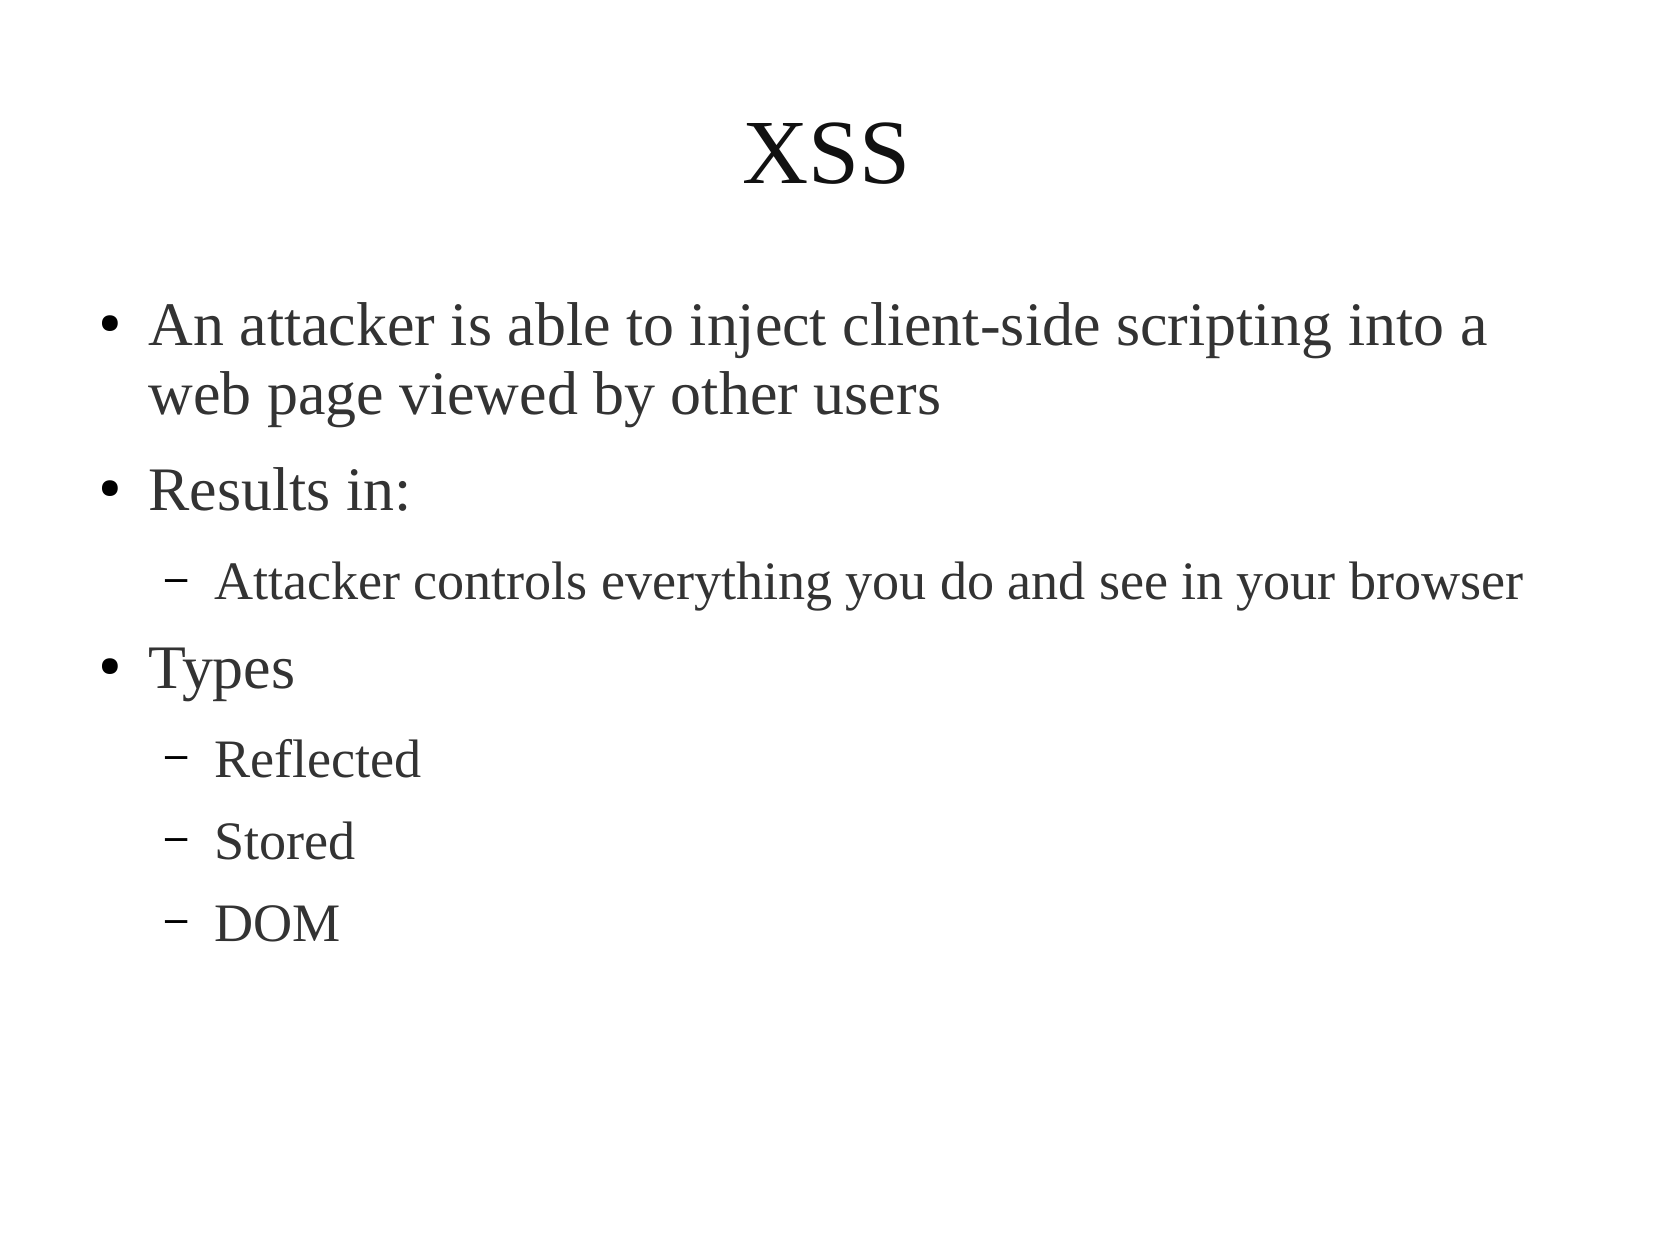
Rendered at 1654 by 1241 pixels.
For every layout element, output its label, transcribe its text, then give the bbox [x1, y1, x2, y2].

list An attacker is able to inject client-side scripting into a web page viewed by other users Results in: Attacker controls everything you do and see in your browser Types Reflected Stored DOM [82, 290, 1538, 1010]
title XSS [82, 49, 1571, 257]
